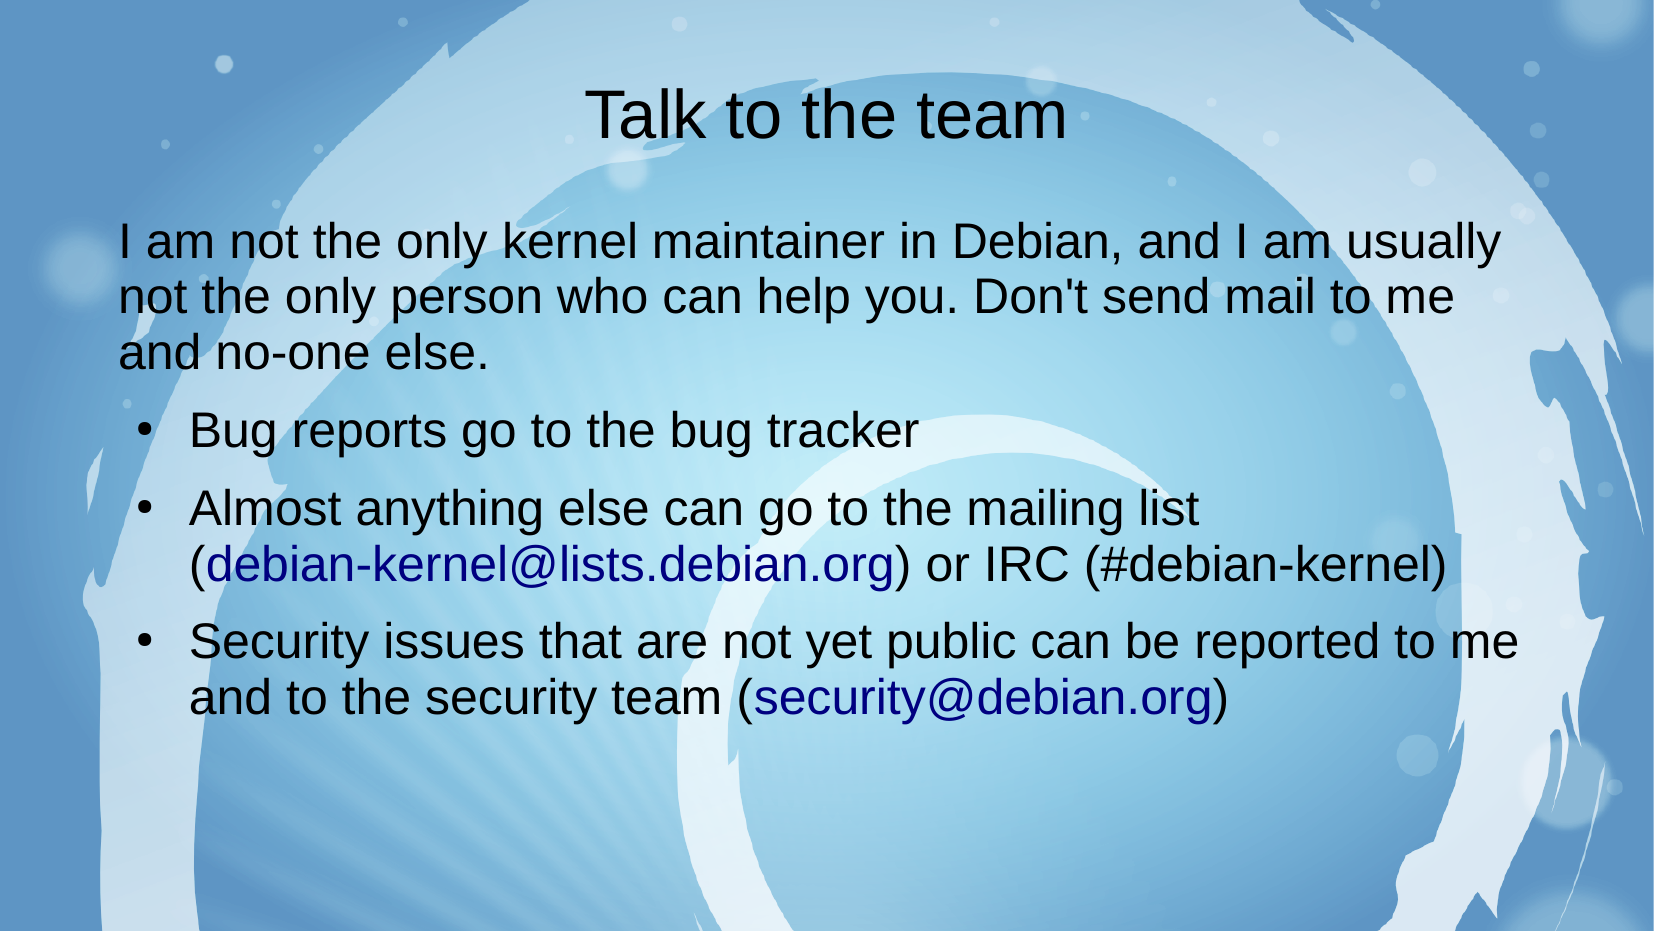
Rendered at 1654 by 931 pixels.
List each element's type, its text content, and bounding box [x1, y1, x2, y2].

picture [0, 0, 1654, 931]
title Talk to the team [118, 37, 1536, 193]
list I am not the only kernel maintainer in Debian, and I am usually not the only person who can help you. Don't send mail to me and no-one else. Bug reports go to the bug tracker Almost anything else can go to the mailing list (debian-kernel@lists.debian.org) or IRC (#debian-kernel) Security issues that are not yet public can be reported to me and to the security team (security@debian.org) [118, 212, 1536, 827]
